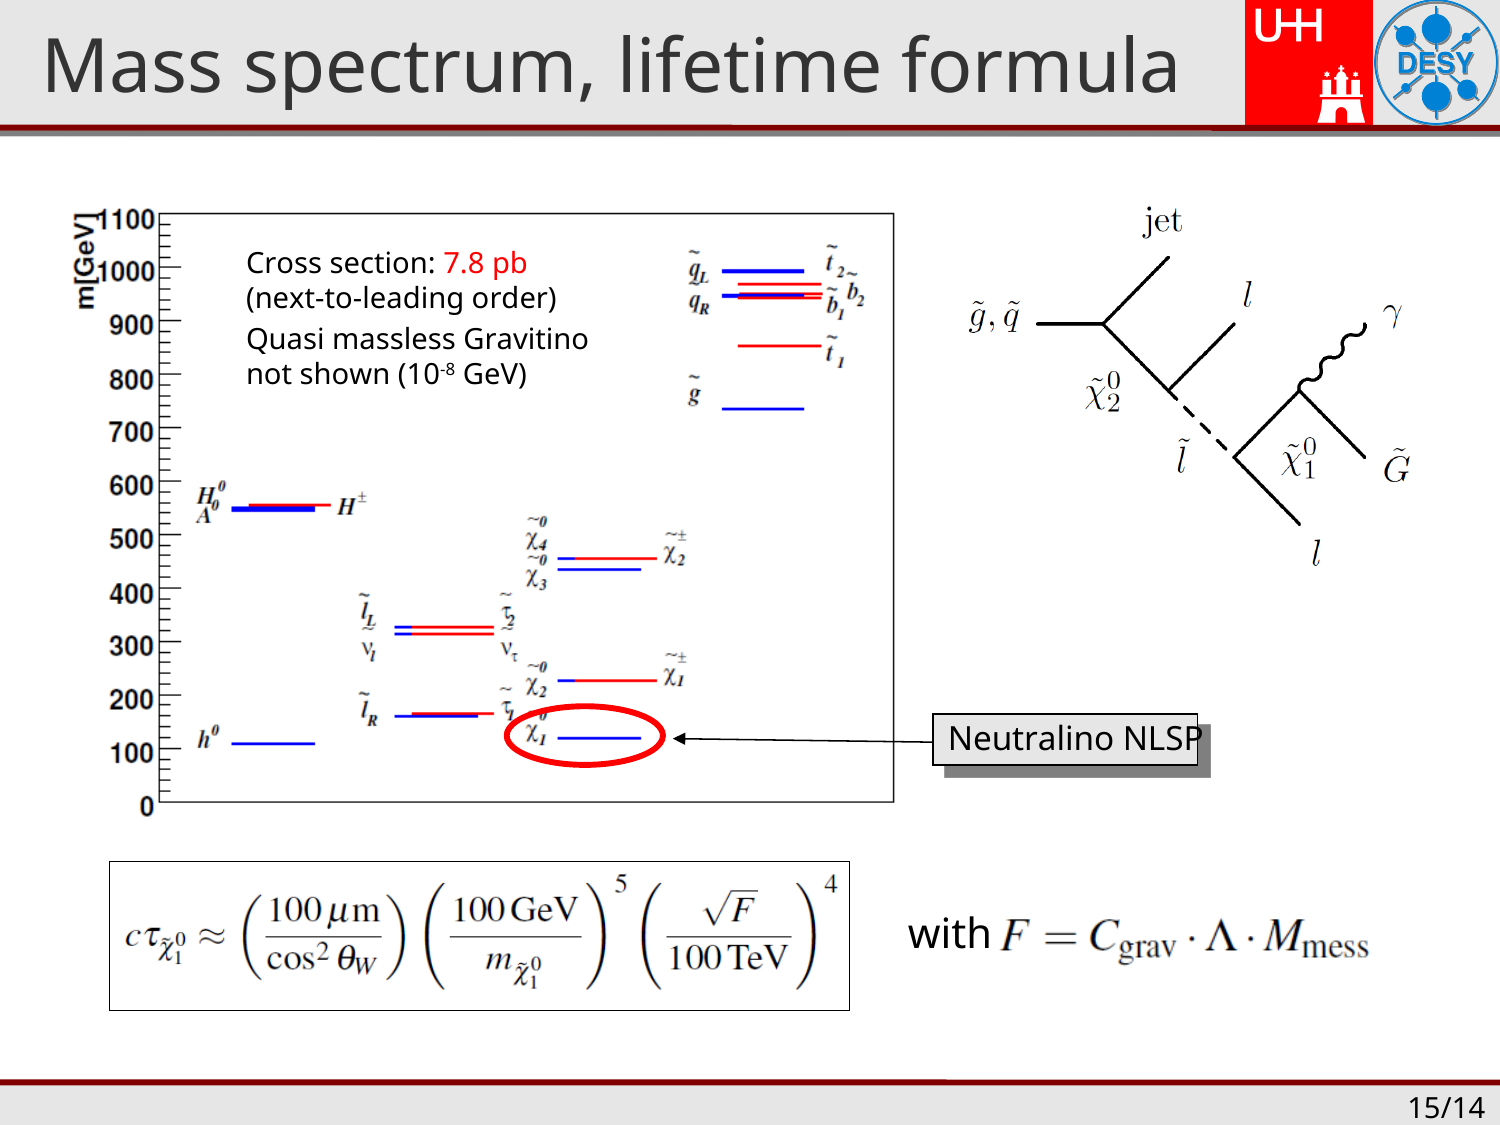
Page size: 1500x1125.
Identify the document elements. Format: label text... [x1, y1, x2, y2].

text_box Neutralino NLSP [933, 709, 1230, 765]
picture [1245, 0, 1373, 124]
title Mass spectrum, lifetime formula [26, 0, 1241, 126]
picture [117, 868, 843, 994]
picture [995, 911, 1372, 969]
picture [62, 187, 913, 840]
text_box with [893, 903, 1033, 1014]
picture [957, 192, 1424, 578]
picture [1374, 0, 1498, 125]
text_box Cross section: 7.8 pb (next-to-leading order) Quasi massless Gravitino not shown (10-8 GeV) [156, 236, 616, 398]
